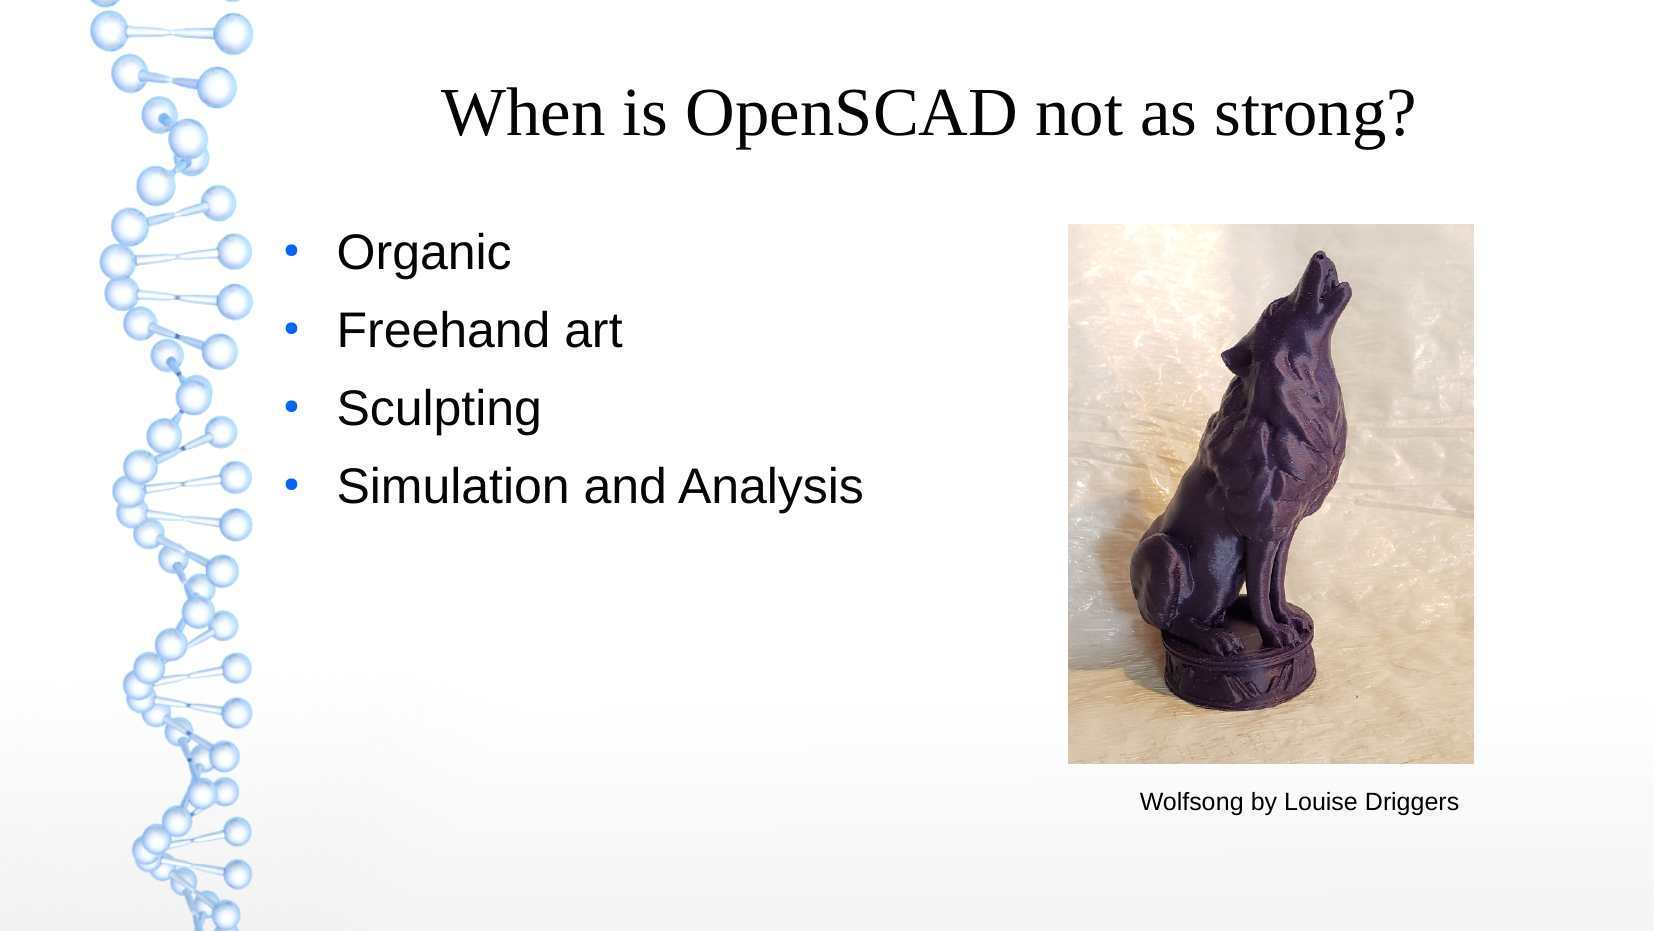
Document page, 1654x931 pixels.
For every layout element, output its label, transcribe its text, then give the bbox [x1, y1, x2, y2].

list Organic Freehand art Sculpting Simulation and Analysis [265, 224, 915, 764]
picture [0, 0, 1654, 931]
text_box Wolfsong by Louise Driggers [1125, 780, 1475, 823]
title When is OpenSCAD not as strong? [265, 35, 1595, 189]
